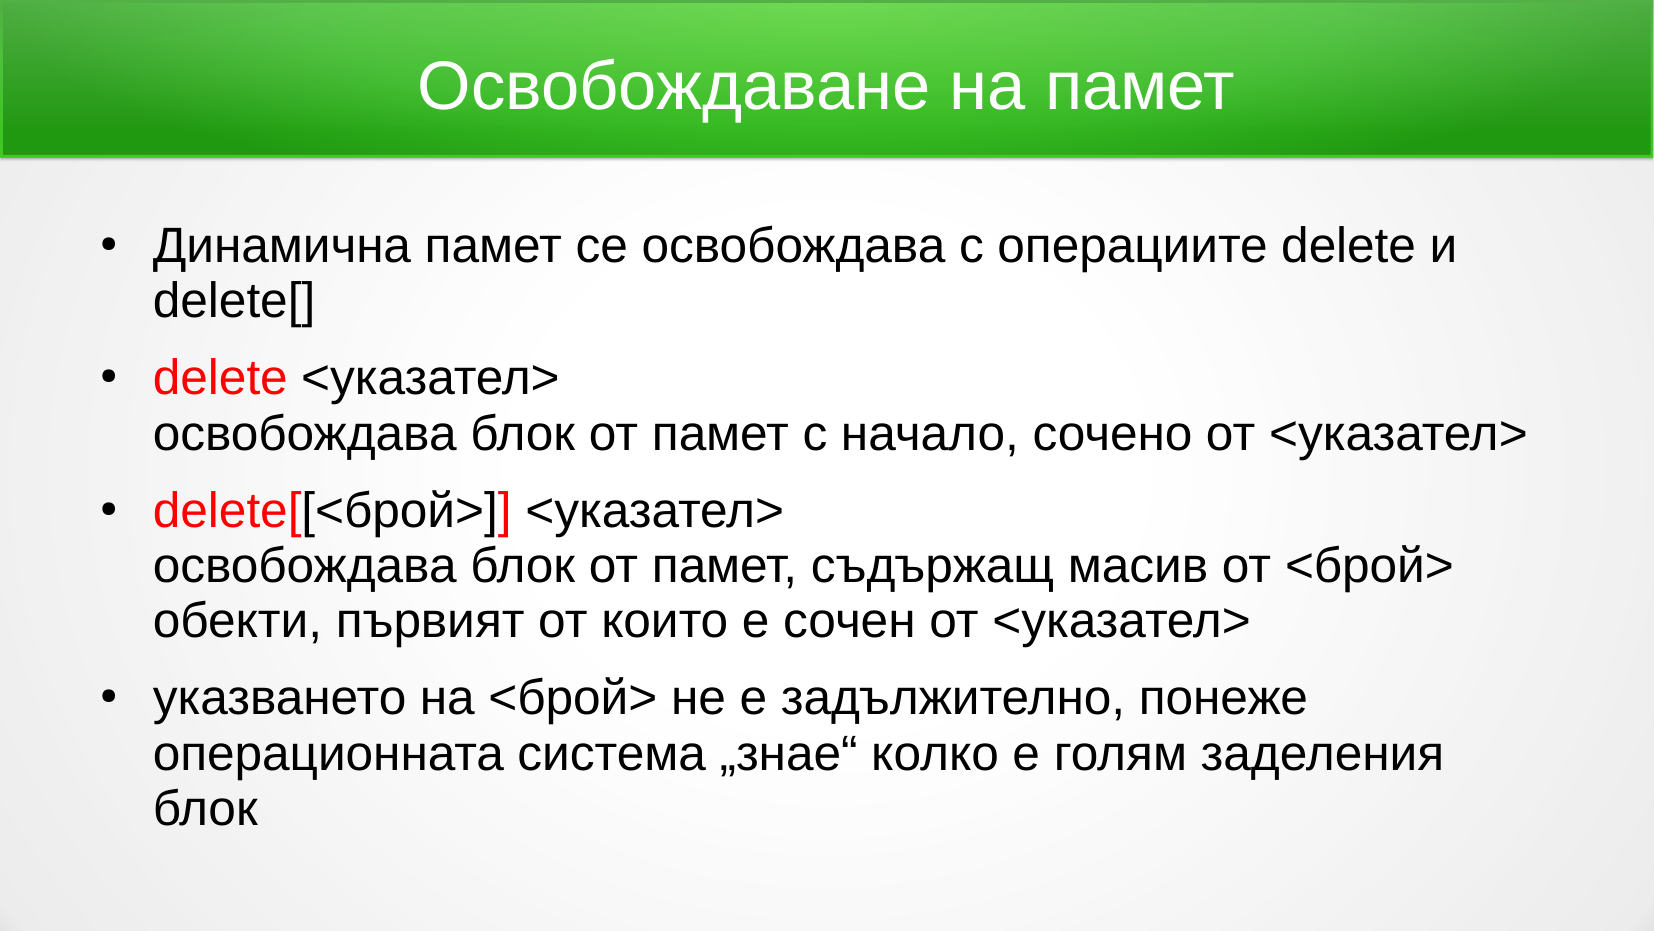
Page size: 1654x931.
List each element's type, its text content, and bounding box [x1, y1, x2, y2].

title Освобождаване на памет [82, 37, 1571, 135]
list Динамична памет се освобождава с операциите delete и delete[] delete <указател> освобождава блок от памет с начало, сочено от <указател> delete[[<брой>]] <указател> освобождава блок от памет, съдържащ масив от <брой> обекти, първият от които е сочен от <указател> указването на <брой> не е задължително, понеже операционната система „знае“ колко е голям заделения блок [82, 217, 1538, 886]
